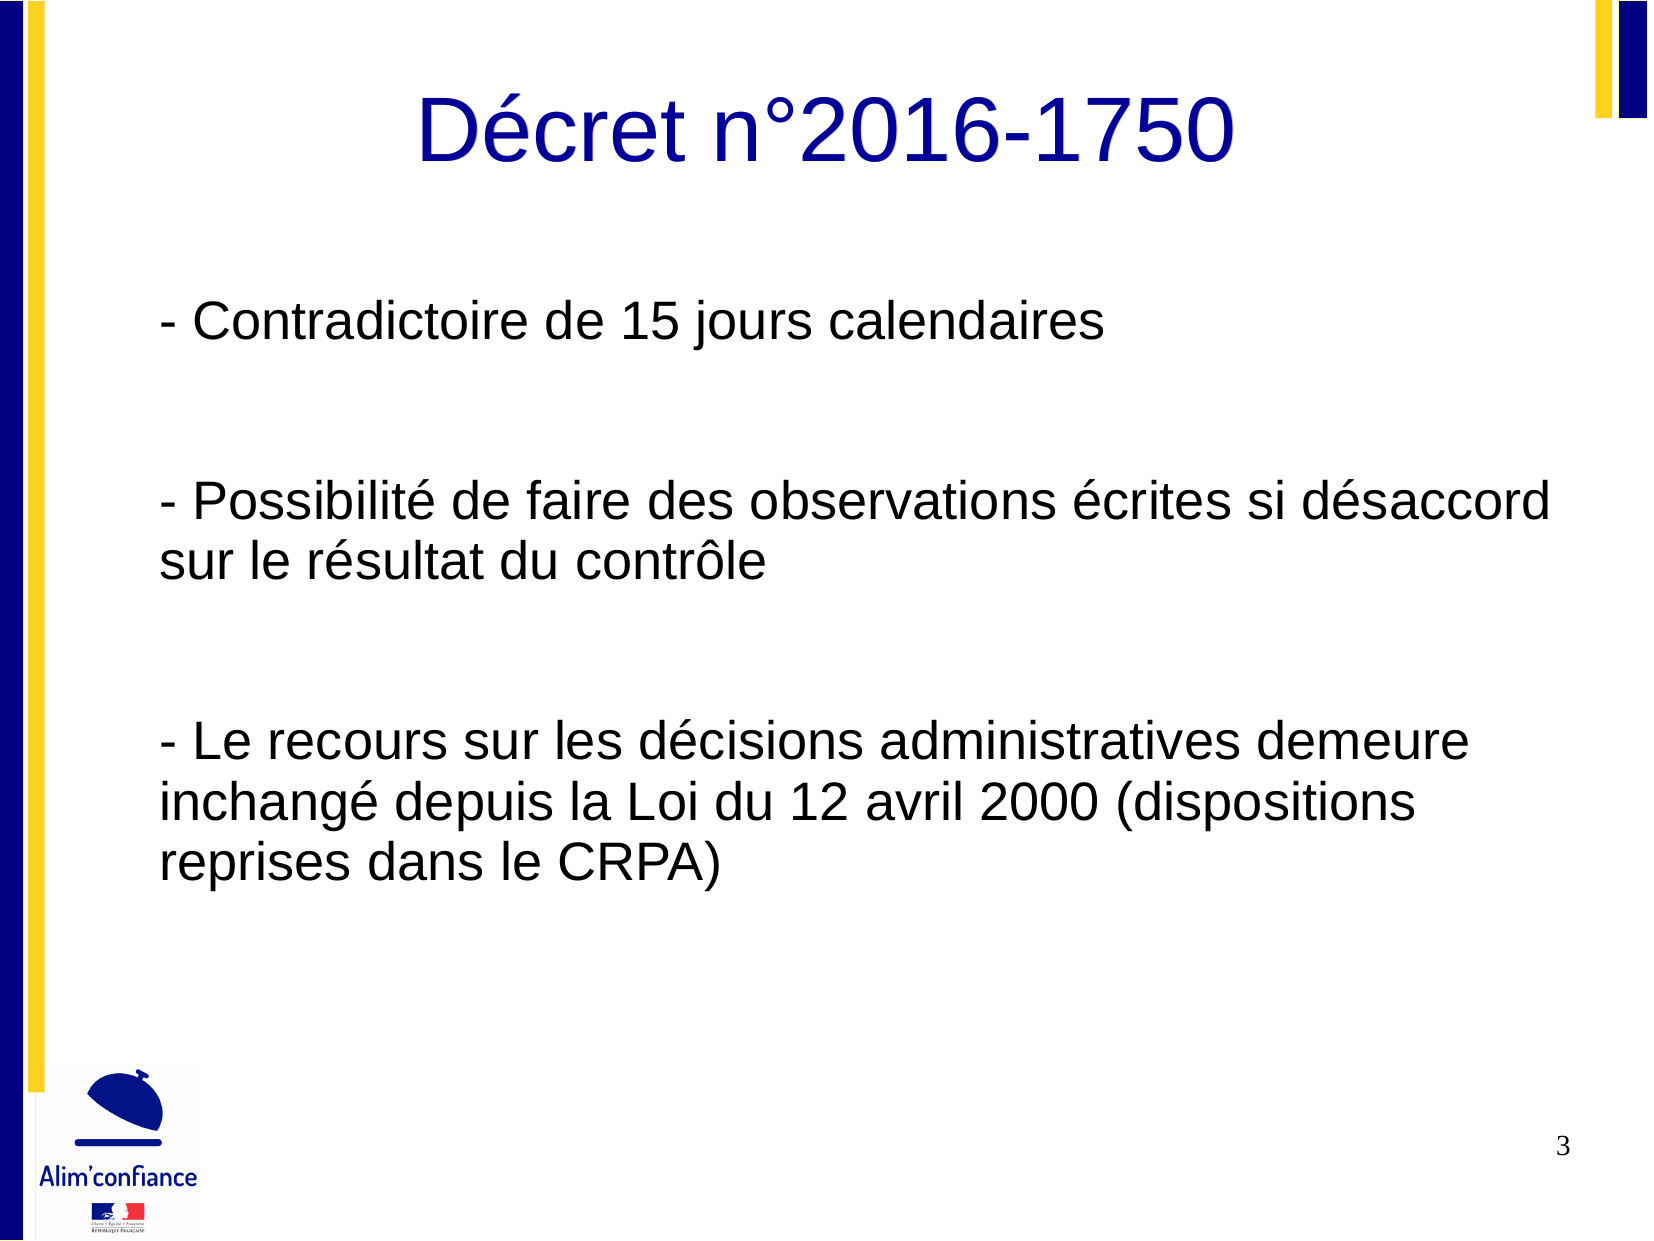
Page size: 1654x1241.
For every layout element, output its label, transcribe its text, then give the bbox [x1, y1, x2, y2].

text_box [0, 0, 24, 1241]
text_box [1595, 0, 1613, 119]
title Décret n°2016-1750 [82, 25, 1571, 233]
text_box [27, 1, 45, 1093]
list - Contradictoire de 15 jours calendaires - Possibilité de faire des observations écrites si désaccord sur le résultat du contrôle - Le recours sur les décisions administratives demeure inchangé depuis la Loi du 12 avril 2000 (dispositions reprises dans le CRPA) [159, 290, 1595, 1191]
picture [35, 1062, 200, 1241]
text_box [1618, 0, 1648, 119]
